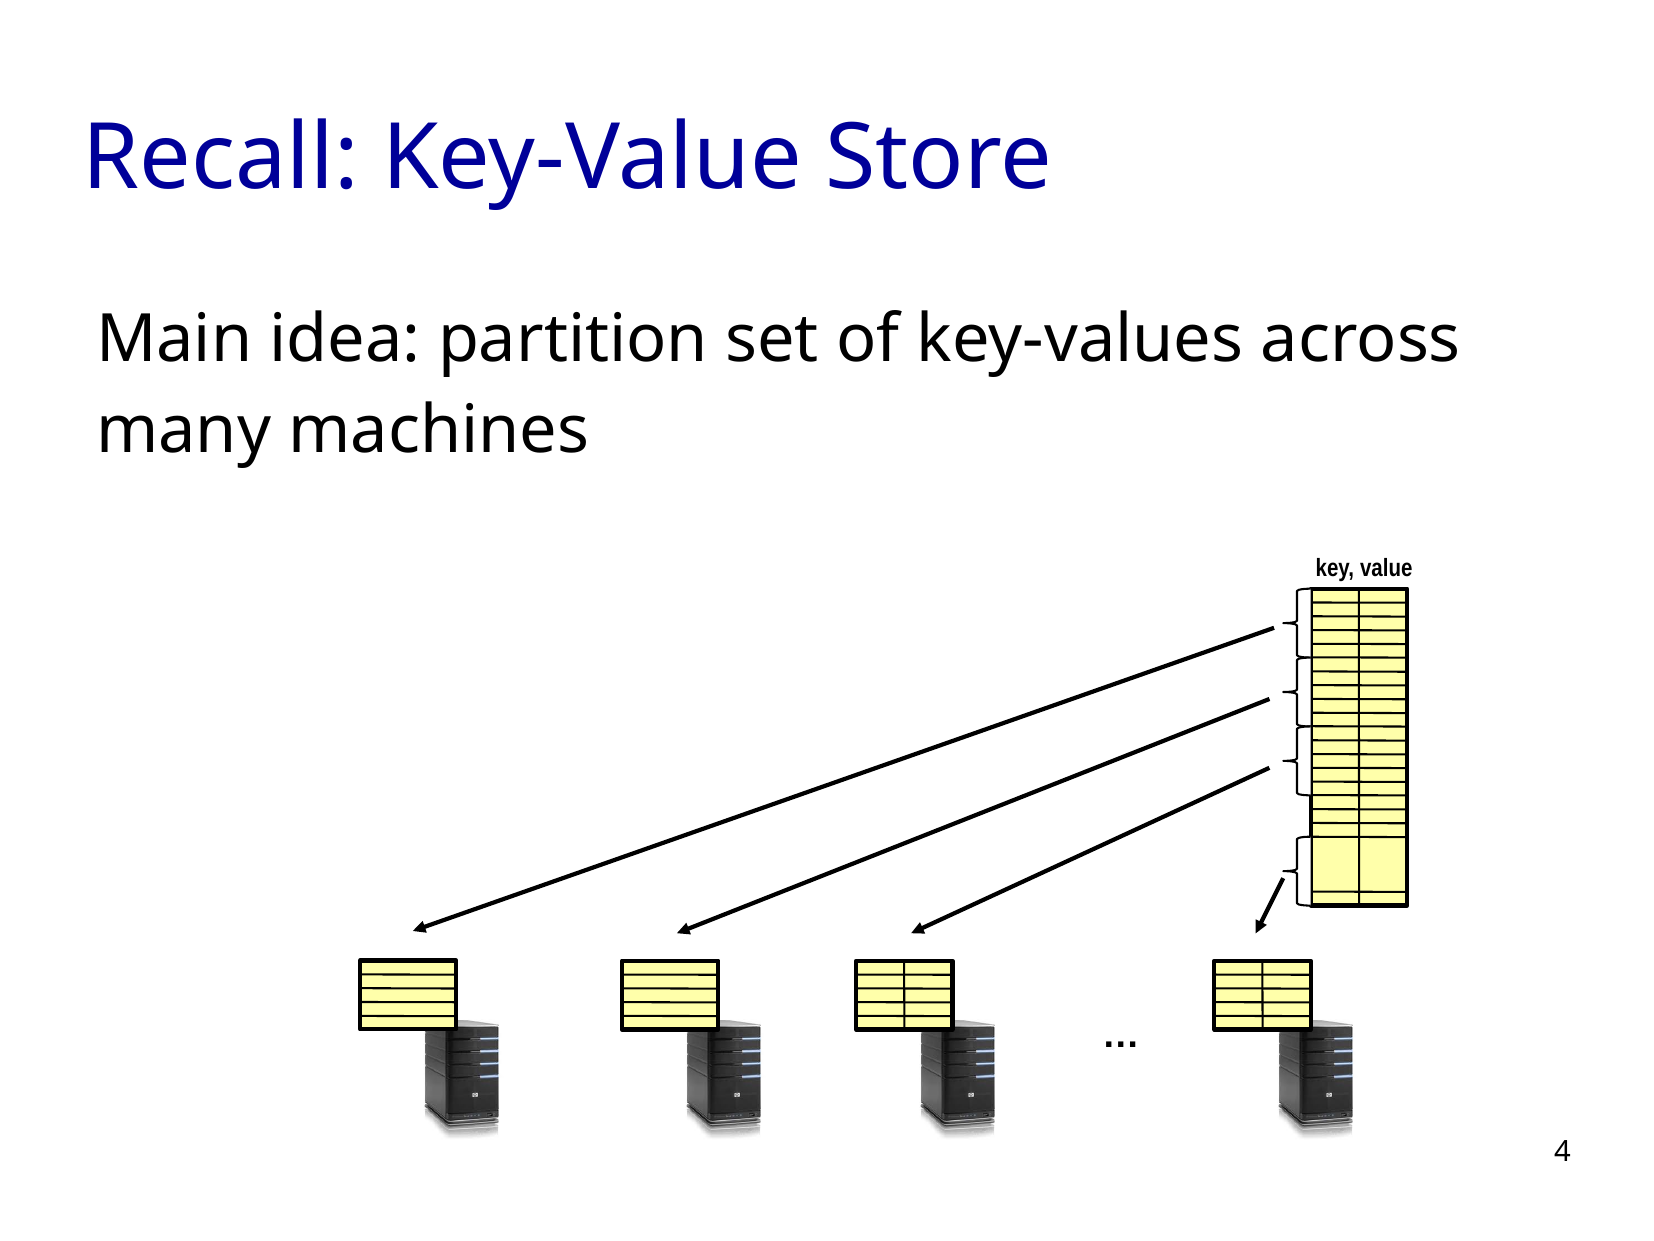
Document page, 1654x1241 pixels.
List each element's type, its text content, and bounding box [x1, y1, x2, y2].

text_box [1264, 990, 1311, 1001]
text_box [1214, 1004, 1261, 1014]
text_box [1310, 797, 1358, 808]
text_box [856, 962, 903, 973]
list Main idea: partition set of key-values across many machines [60, 290, 1571, 1096]
text_box [1310, 811, 1358, 822]
text_box [1310, 824, 1358, 835]
picture [1255, 1015, 1380, 1140]
text_box [1360, 632, 1408, 643]
text_box [621, 990, 719, 1001]
text_box [1360, 714, 1408, 725]
picture [401, 1015, 526, 1141]
text_box [1264, 1004, 1311, 1015]
text_box [1360, 604, 1408, 615]
text_box [906, 1004, 953, 1015]
text_box [1361, 838, 1408, 890]
text_box key, value [1300, 544, 1428, 590]
text_box [360, 1017, 457, 1030]
text_box [360, 1004, 457, 1015]
text_box [621, 1017, 719, 1030]
text_box [1255, 878, 1284, 934]
text_box [1283, 836, 1358, 906]
text_box [1361, 811, 1408, 822]
text_box [621, 976, 719, 987]
text_box [856, 1004, 903, 1014]
text_box [1360, 645, 1408, 656]
text_box [1214, 960, 1261, 973]
text_box [1264, 960, 1311, 973]
text_box [1264, 976, 1311, 987]
text_box [906, 1018, 953, 1030]
text_box [360, 976, 457, 987]
text_box [1264, 1018, 1311, 1030]
text_box [1361, 825, 1408, 836]
text_box [1360, 618, 1408, 629]
text_box [1214, 990, 1261, 1001]
text_box [1360, 673, 1408, 684]
text_box [1283, 589, 1357, 796]
text_box [676, 698, 1270, 934]
text_box [1361, 756, 1408, 767]
text_box [1361, 893, 1408, 906]
text_box [1360, 590, 1408, 601]
text_box [906, 963, 953, 973]
text_box [1214, 1017, 1261, 1030]
picture [897, 1015, 1022, 1141]
text_box [1360, 701, 1408, 712]
text_box [1360, 659, 1408, 670]
text_box [1360, 728, 1408, 739]
text_box [621, 962, 719, 973]
text_box [856, 976, 903, 987]
picture [663, 1015, 788, 1141]
text_box [906, 990, 953, 1001]
text_box [1361, 797, 1408, 808]
text_box [911, 767, 1270, 934]
text_box [1360, 687, 1408, 698]
text_box [906, 976, 953, 987]
text_box [856, 990, 903, 1001]
text_box [360, 990, 457, 1001]
text_box [1361, 742, 1408, 753]
text_box … [1087, 1002, 1155, 1062]
text_box [412, 627, 1275, 931]
text_box [856, 1017, 903, 1030]
text_box [1214, 976, 1261, 987]
title Recall: Key-Value Store [82, 49, 1571, 257]
text_box [360, 962, 457, 973]
text_box [621, 1004, 719, 1015]
text_box [1361, 769, 1408, 780]
text_box [1361, 783, 1408, 794]
